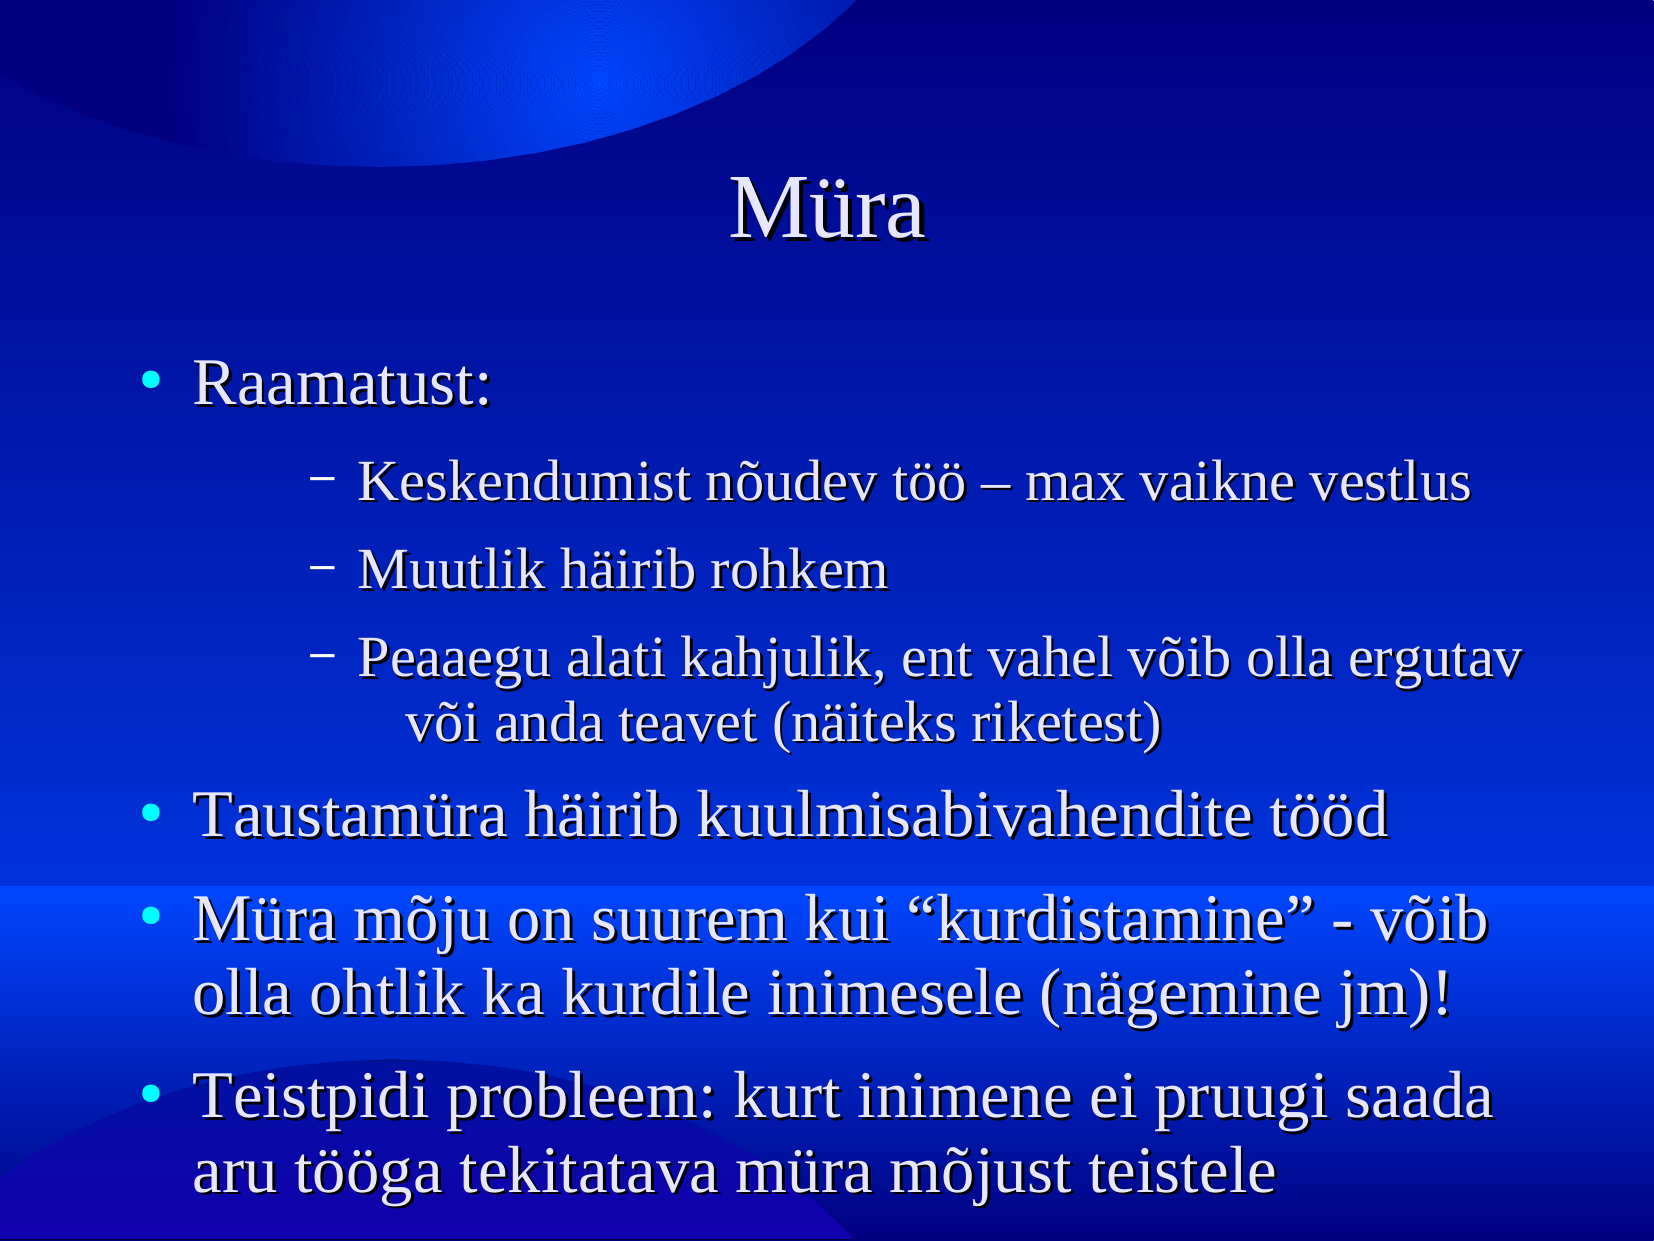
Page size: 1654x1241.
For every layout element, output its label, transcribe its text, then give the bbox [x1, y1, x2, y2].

title Müra [121, 102, 1534, 311]
list Raamatust: Keskendumist nõudev töö – max vaikne vestlus Muutlik häirib rohkem Peaaegu alati kahjulik, ent vahel võib olla ergutav või anda teavet (näiteks riketest) Taustamüra häirib kuulmisabivahendite tööd Müra mõju on suurem kui “kurdistamine” - võib olla ohtlik ka kurdile inimesele (nägemine jm)! Teistpidi probleem: kurt inimene ei pruugi saada aru tööga tekitatava müra mõjust teistele [121, 344, 1534, 1207]
